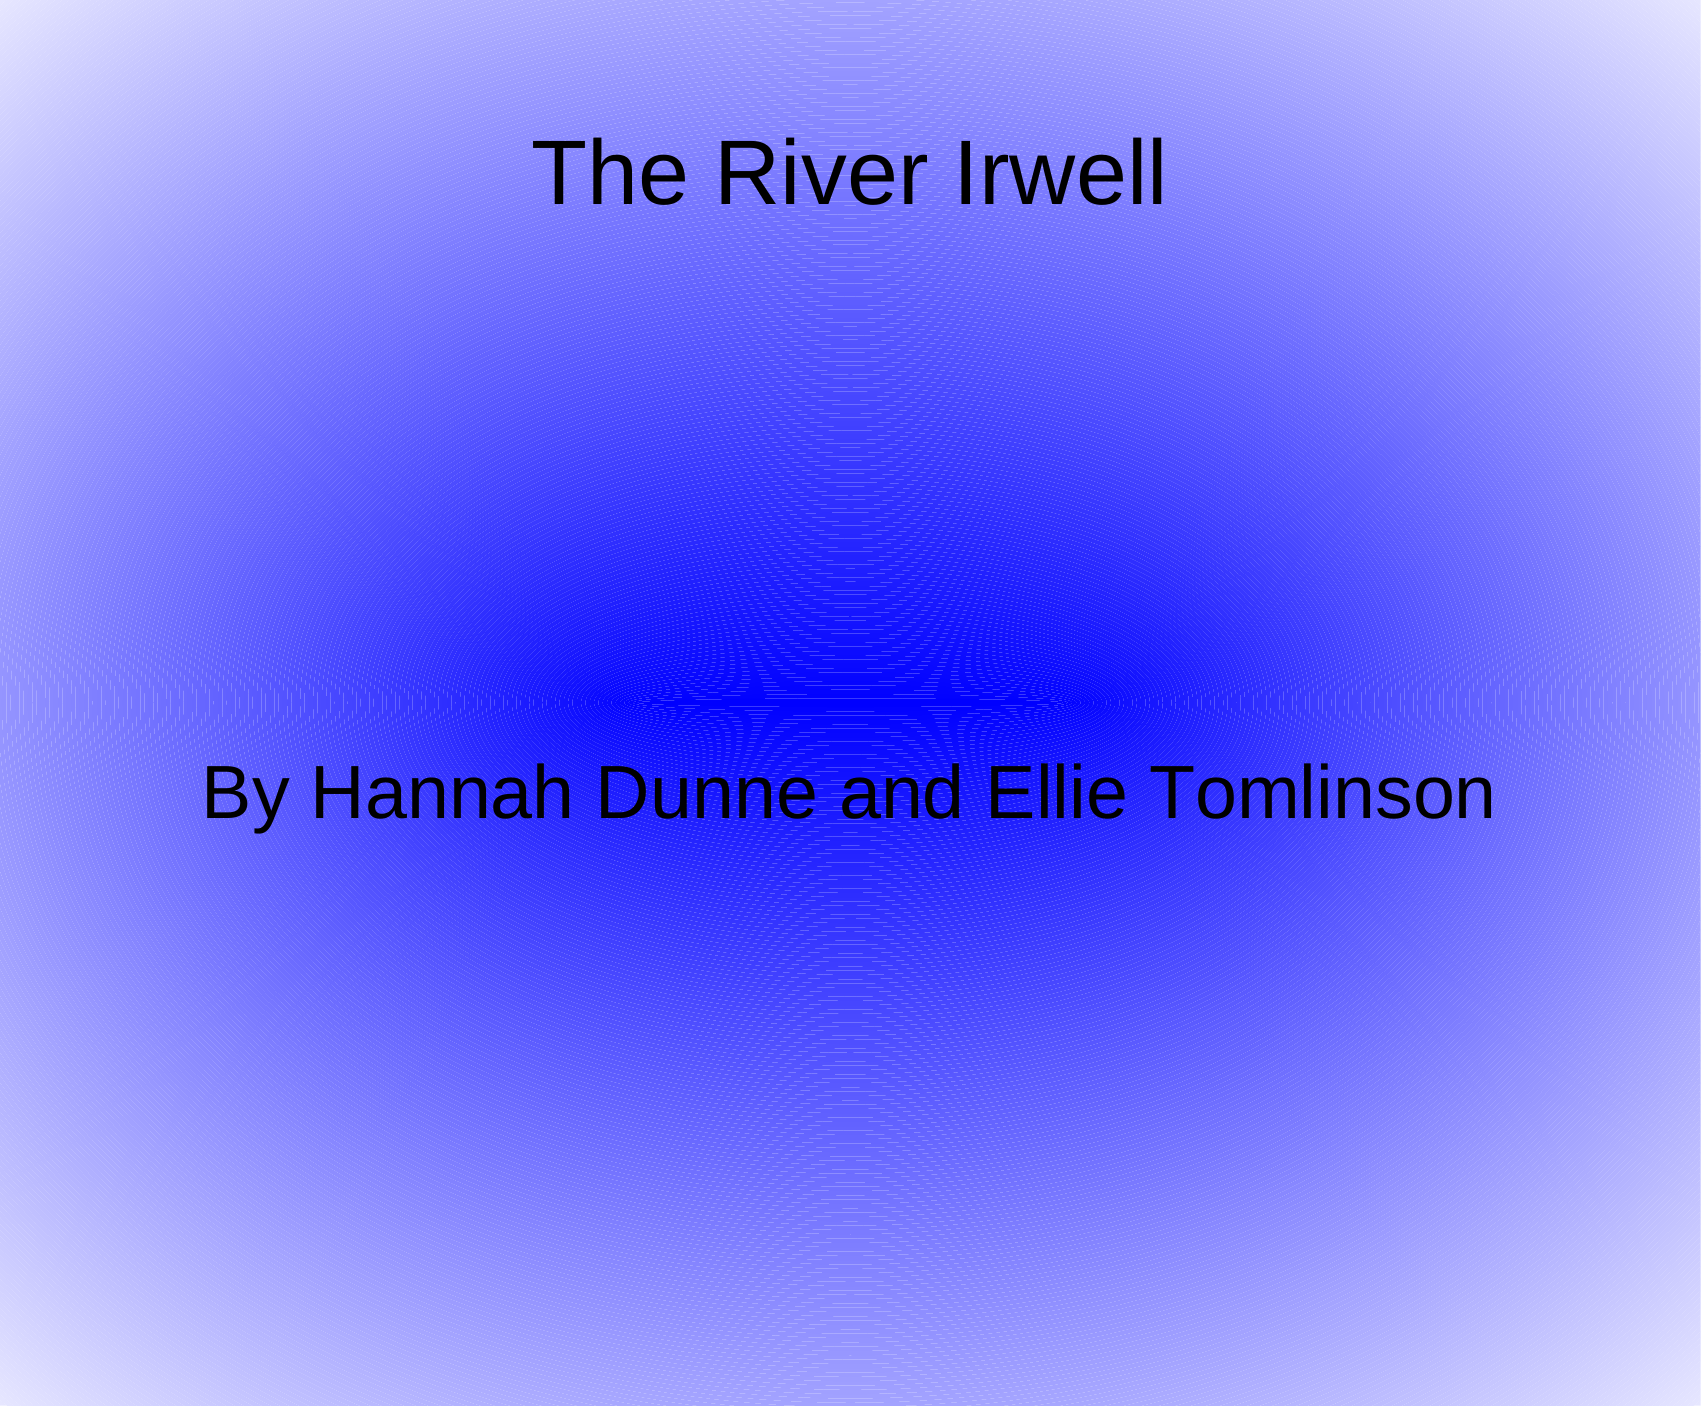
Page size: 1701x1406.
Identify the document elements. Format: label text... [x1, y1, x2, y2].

text_box By Hannah Dunne and Ellie Tomlinson [84, 328, 1616, 1257]
title The River Irwell [84, 55, 1616, 291]
